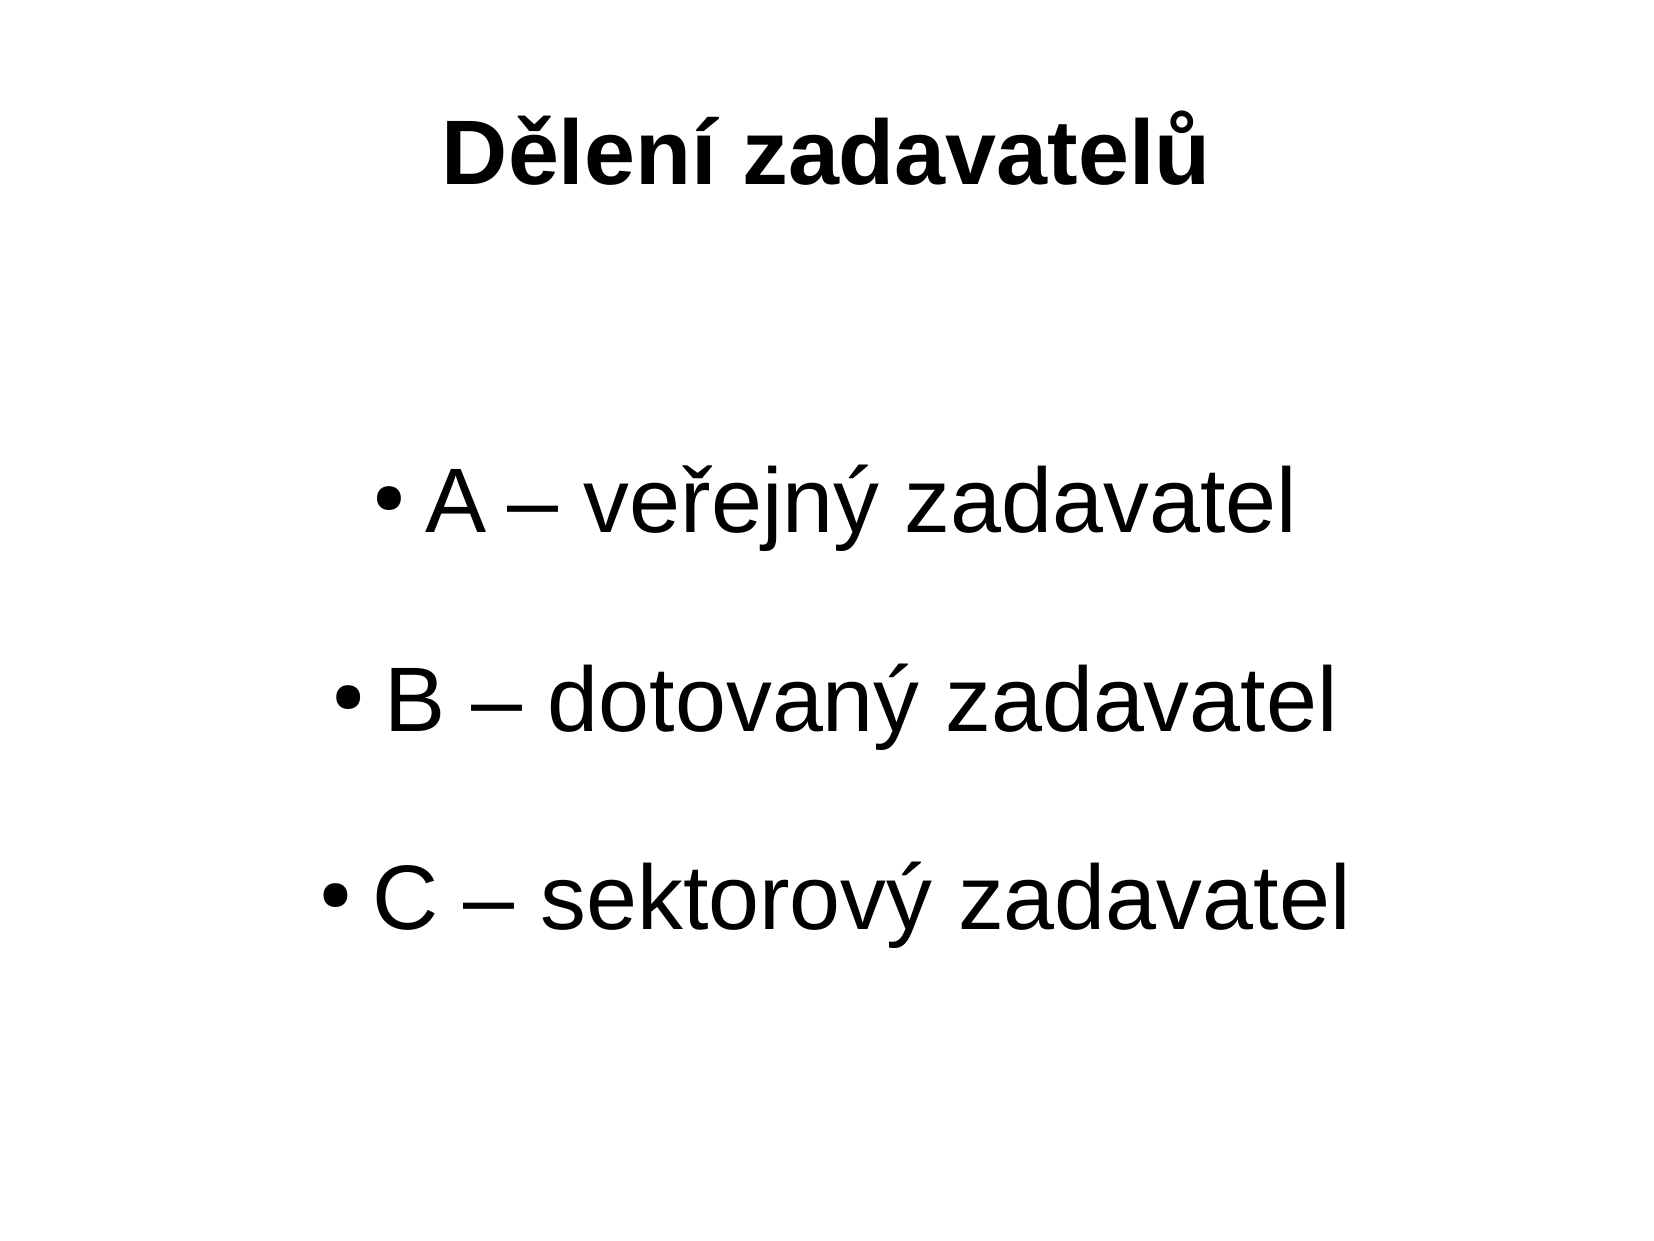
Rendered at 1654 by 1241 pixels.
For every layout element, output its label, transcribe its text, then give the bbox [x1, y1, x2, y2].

title Dělení zadavatelů [82, 49, 1571, 257]
list A – veřejný zadavatel B – dotovaný zadavatel C – sektorový zadavatel [82, 290, 1571, 1109]
